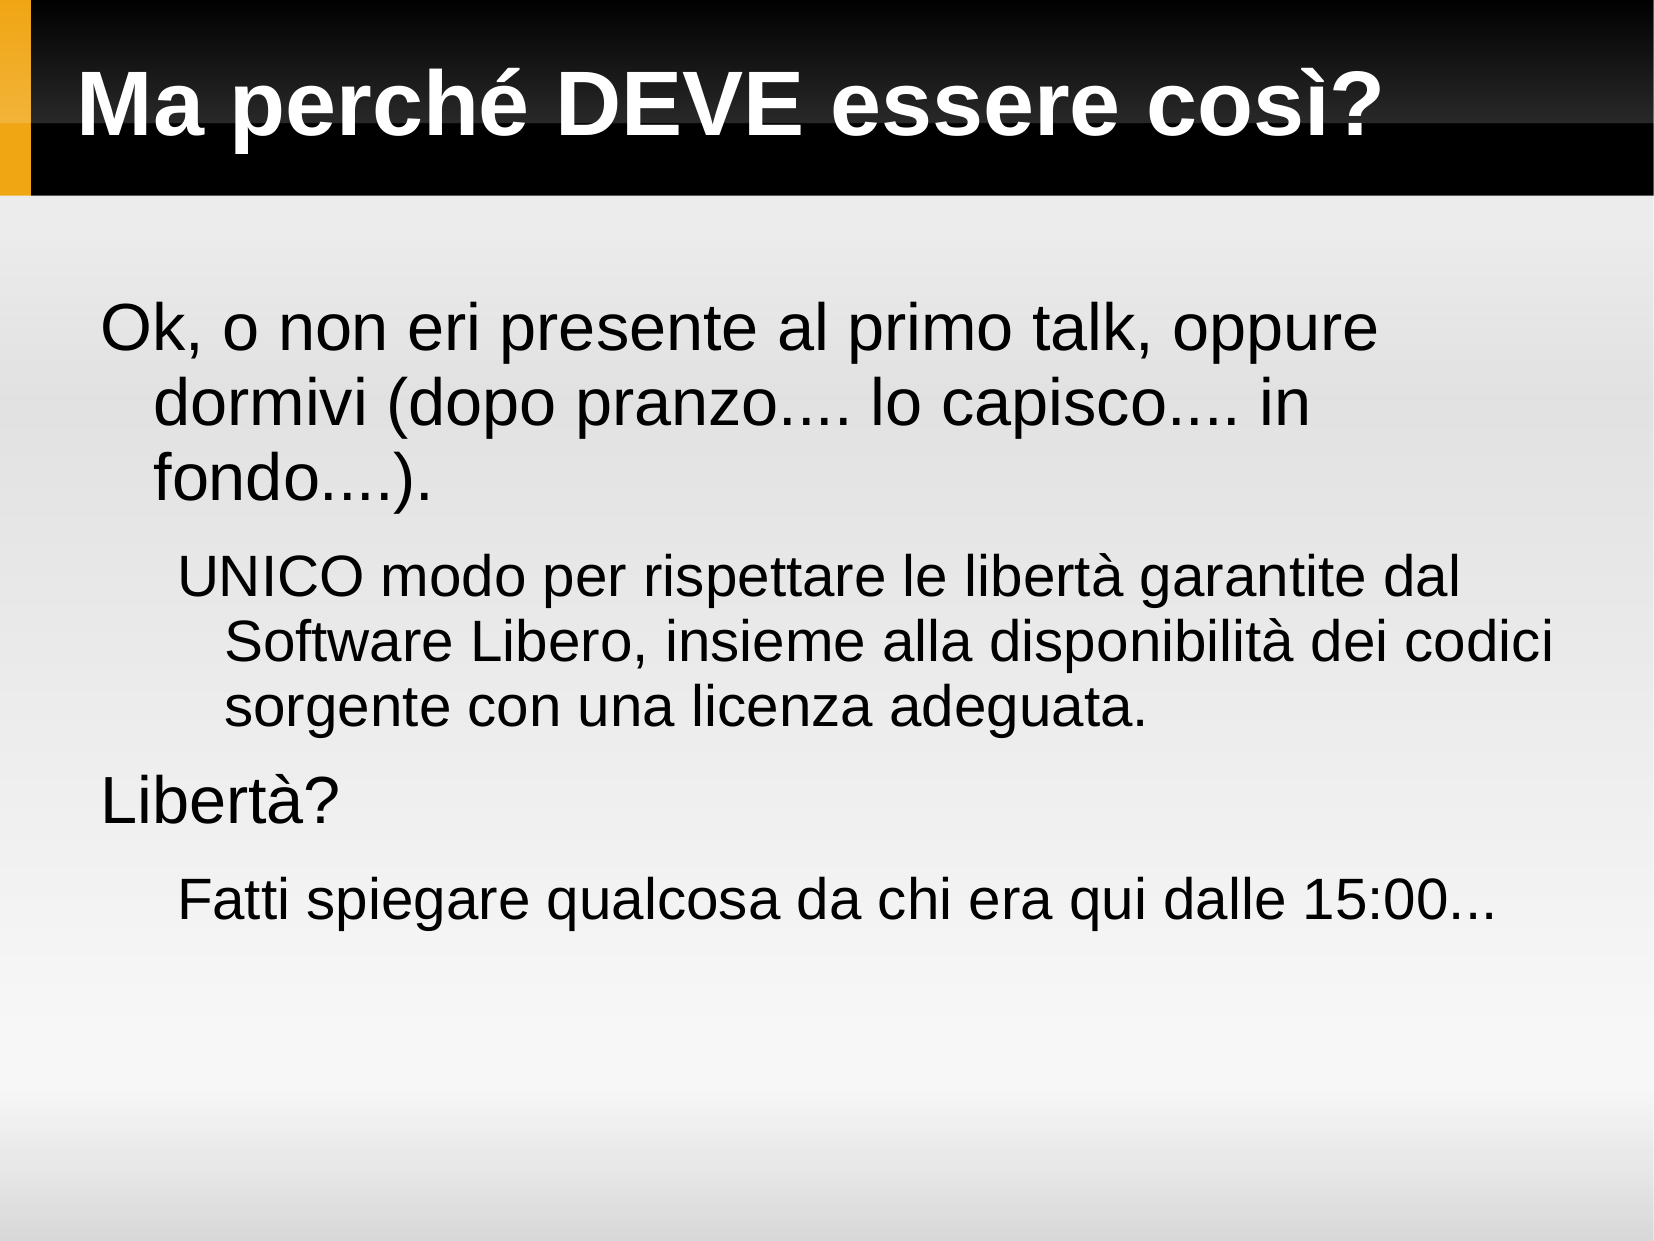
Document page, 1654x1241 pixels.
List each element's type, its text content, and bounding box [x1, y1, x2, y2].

list Ok, o non eri presente al primo talk, oppure dormivi (dopo pranzo.... lo capisco.... in fondo....). UNICO modo per rispettare le libertà garantite dal Software Libero, insieme alla disponibilità dei codici sorgente con una licenza adeguata. Libertà? Fatti spiegare qualcosa da chi era qui dalle 15:00... [82, 290, 1571, 1094]
picture [0, 0, 1654, 1241]
title Ma perché DEVE essere così? [76, 7, 1565, 200]
